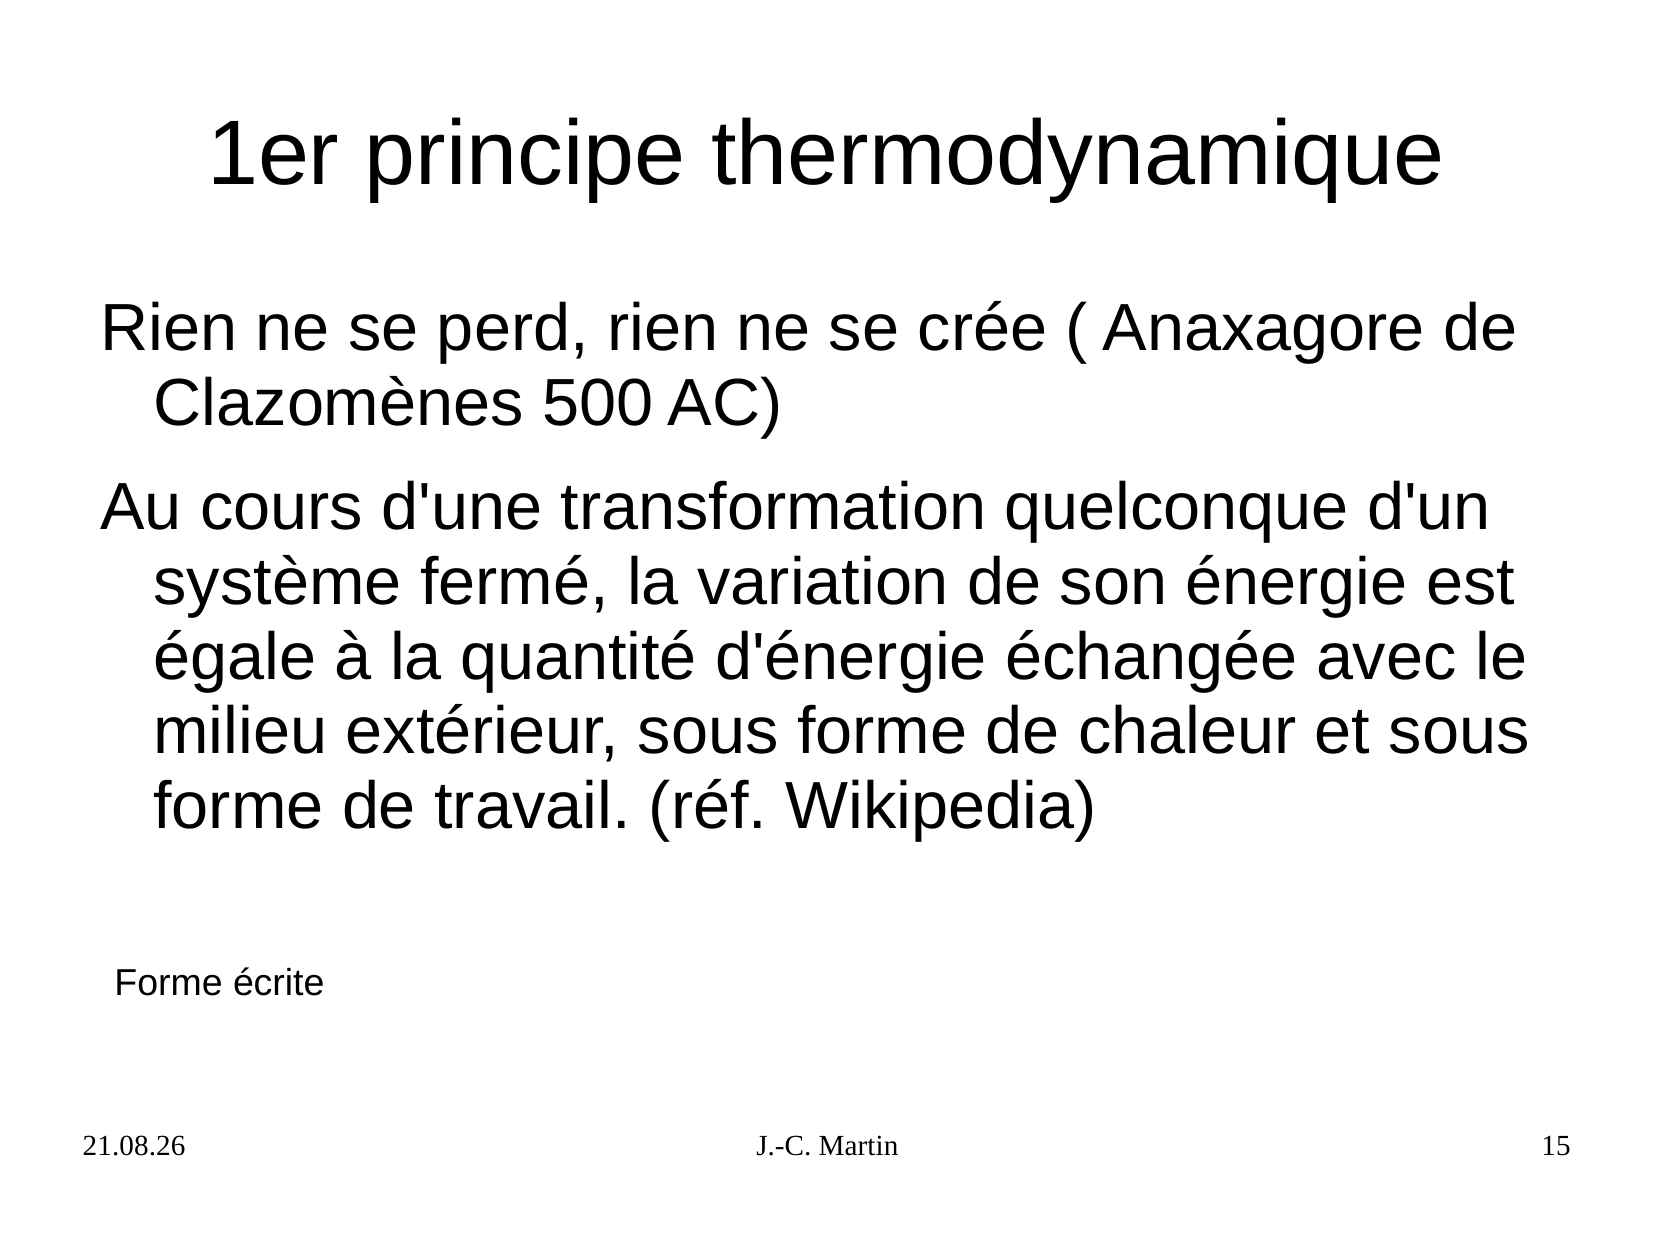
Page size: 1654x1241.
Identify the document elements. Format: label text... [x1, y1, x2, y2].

title 1er principe thermodynamique [82, 56, 1571, 250]
text_box Forme écrite [99, 953, 339, 1016]
list Rien ne se perd, rien ne se crée ( Anaxagore de Clazomènes 500 AC) Au cours d'une transformation quelconque d'un système fermé, la variation de son énergie est égale à la quantité d'énergie échangée avec le milieu extérieur, sous forme de chaleur et sous forme de travail. (réf. Wikipedia) [82, 290, 1571, 1094]
